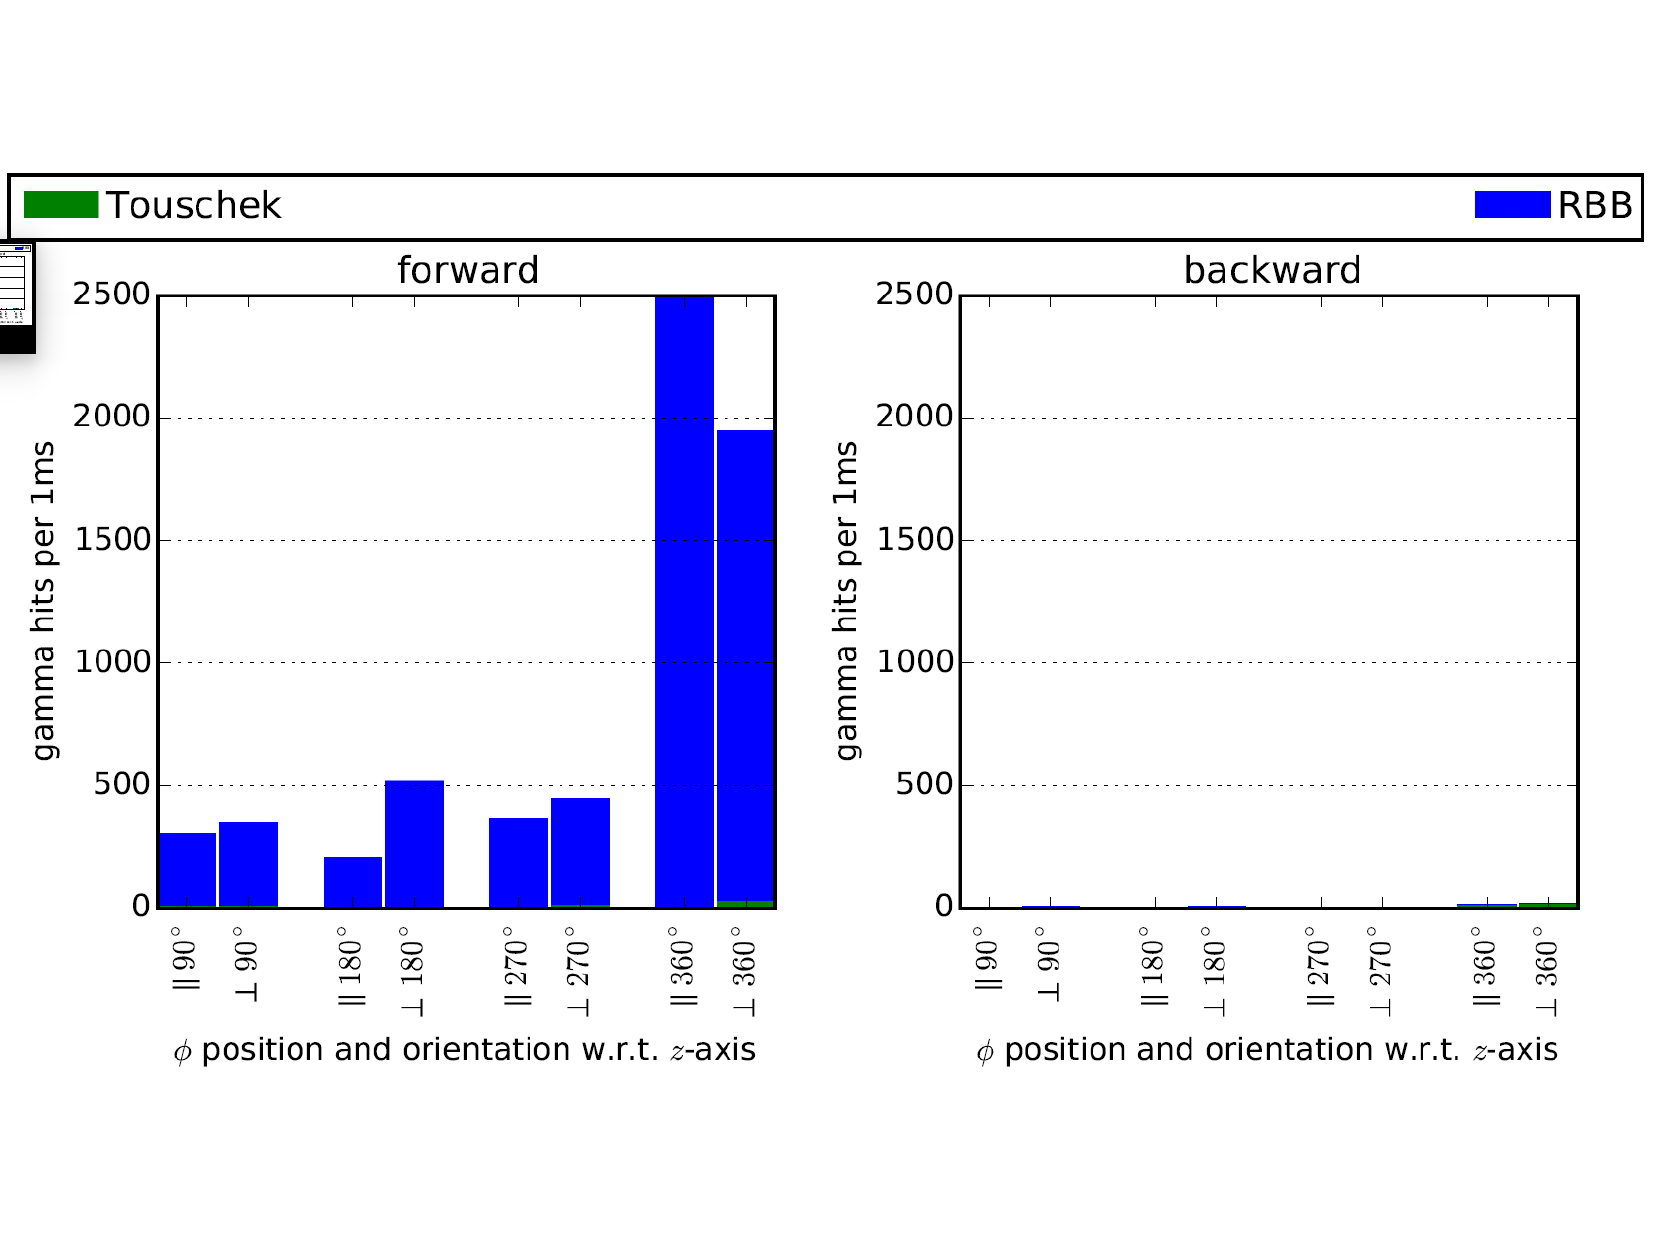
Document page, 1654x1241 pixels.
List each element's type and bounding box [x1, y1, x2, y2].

picture [0, 165, 1654, 1072]
